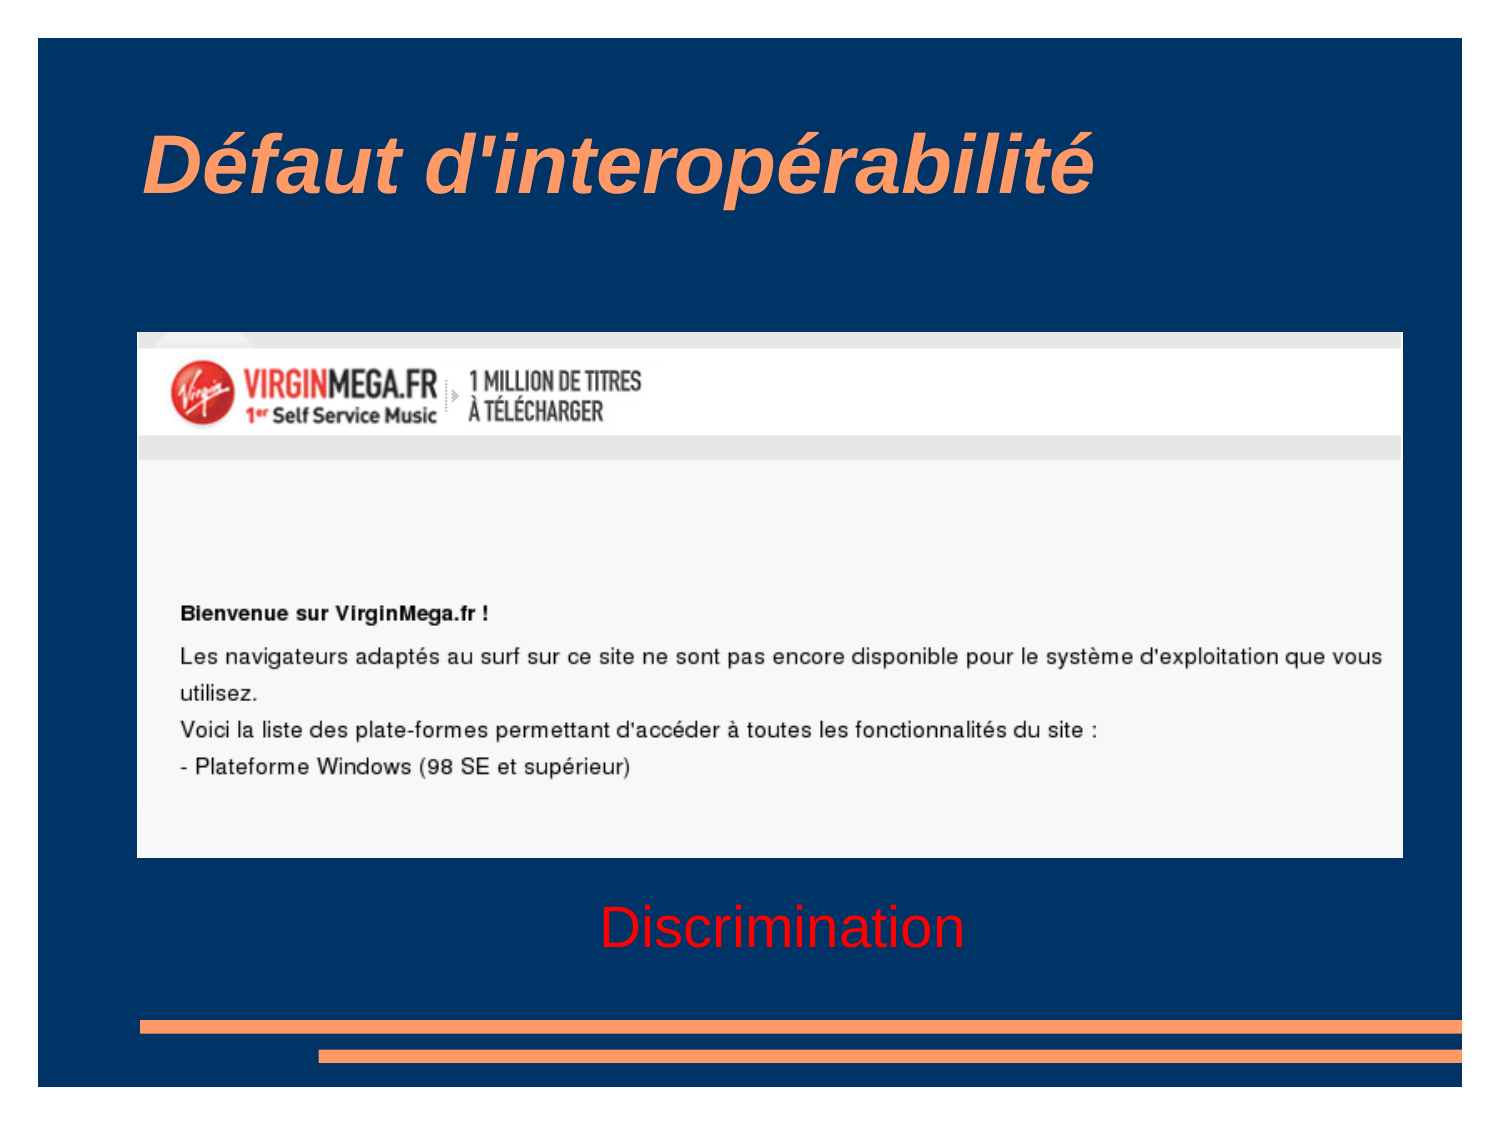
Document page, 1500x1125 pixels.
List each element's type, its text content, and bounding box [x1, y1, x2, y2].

text_box Discrimination [343, 894, 1222, 968]
picture [137, 332, 1403, 858]
title Défaut d'interopérabilité [142, 76, 1359, 253]
